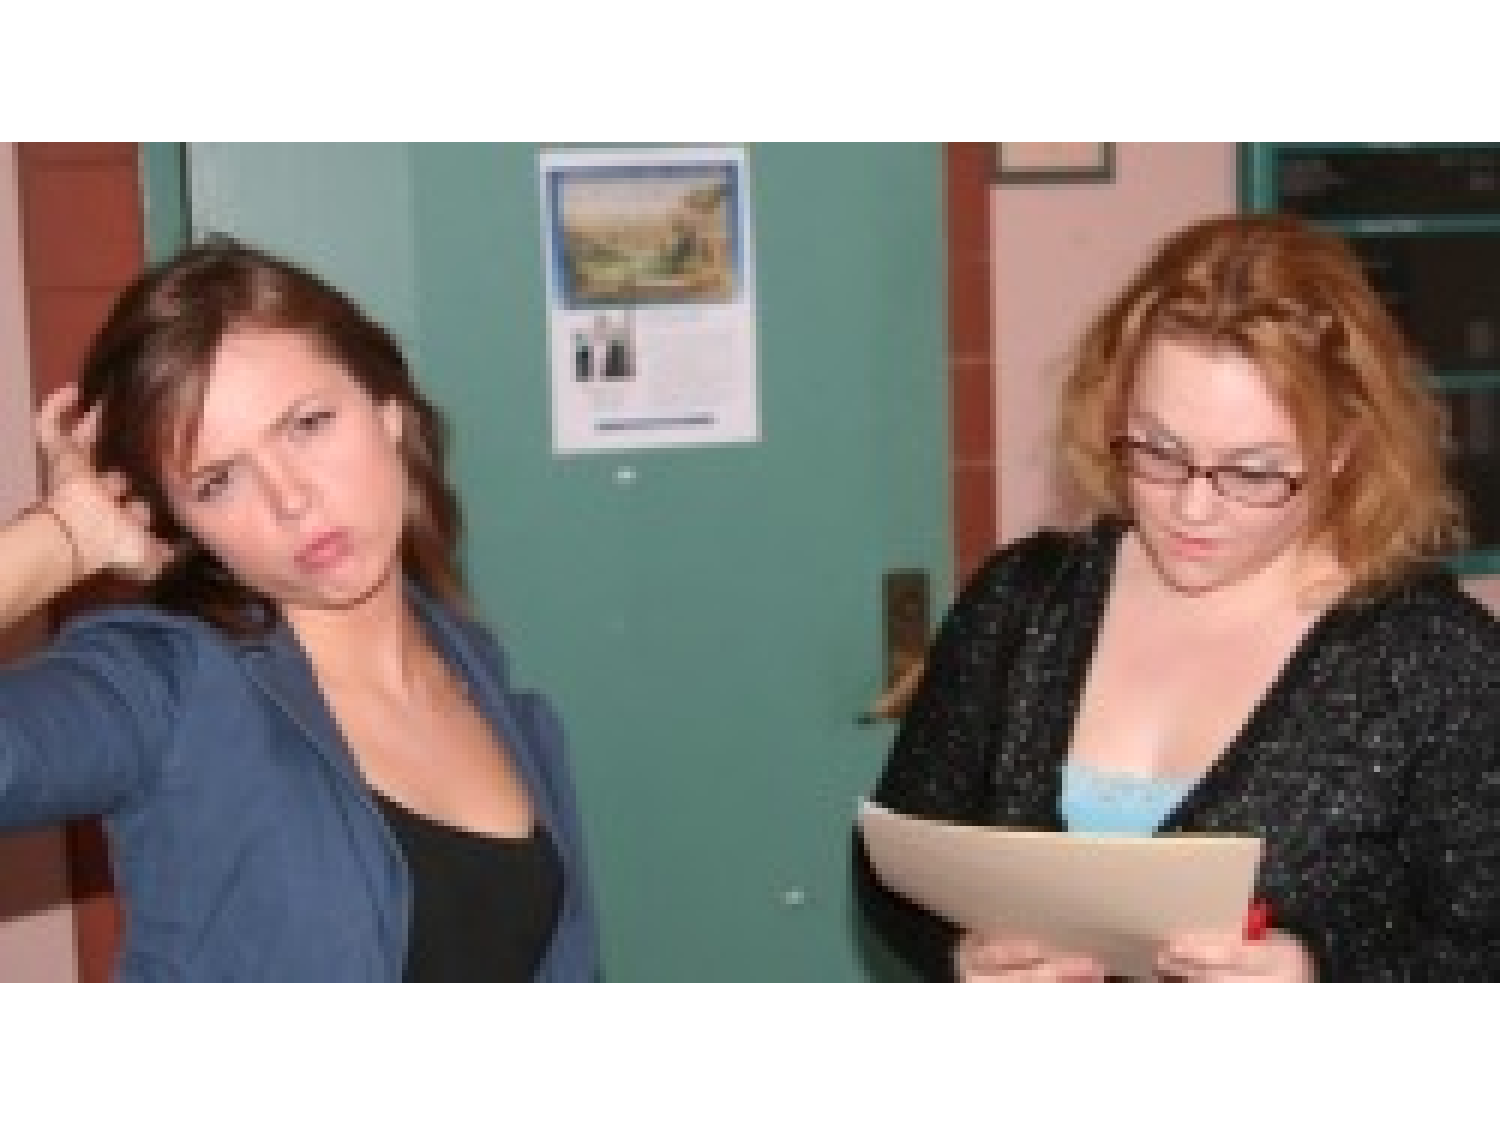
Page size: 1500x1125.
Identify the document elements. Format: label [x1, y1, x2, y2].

picture [0, 142, 1500, 983]
